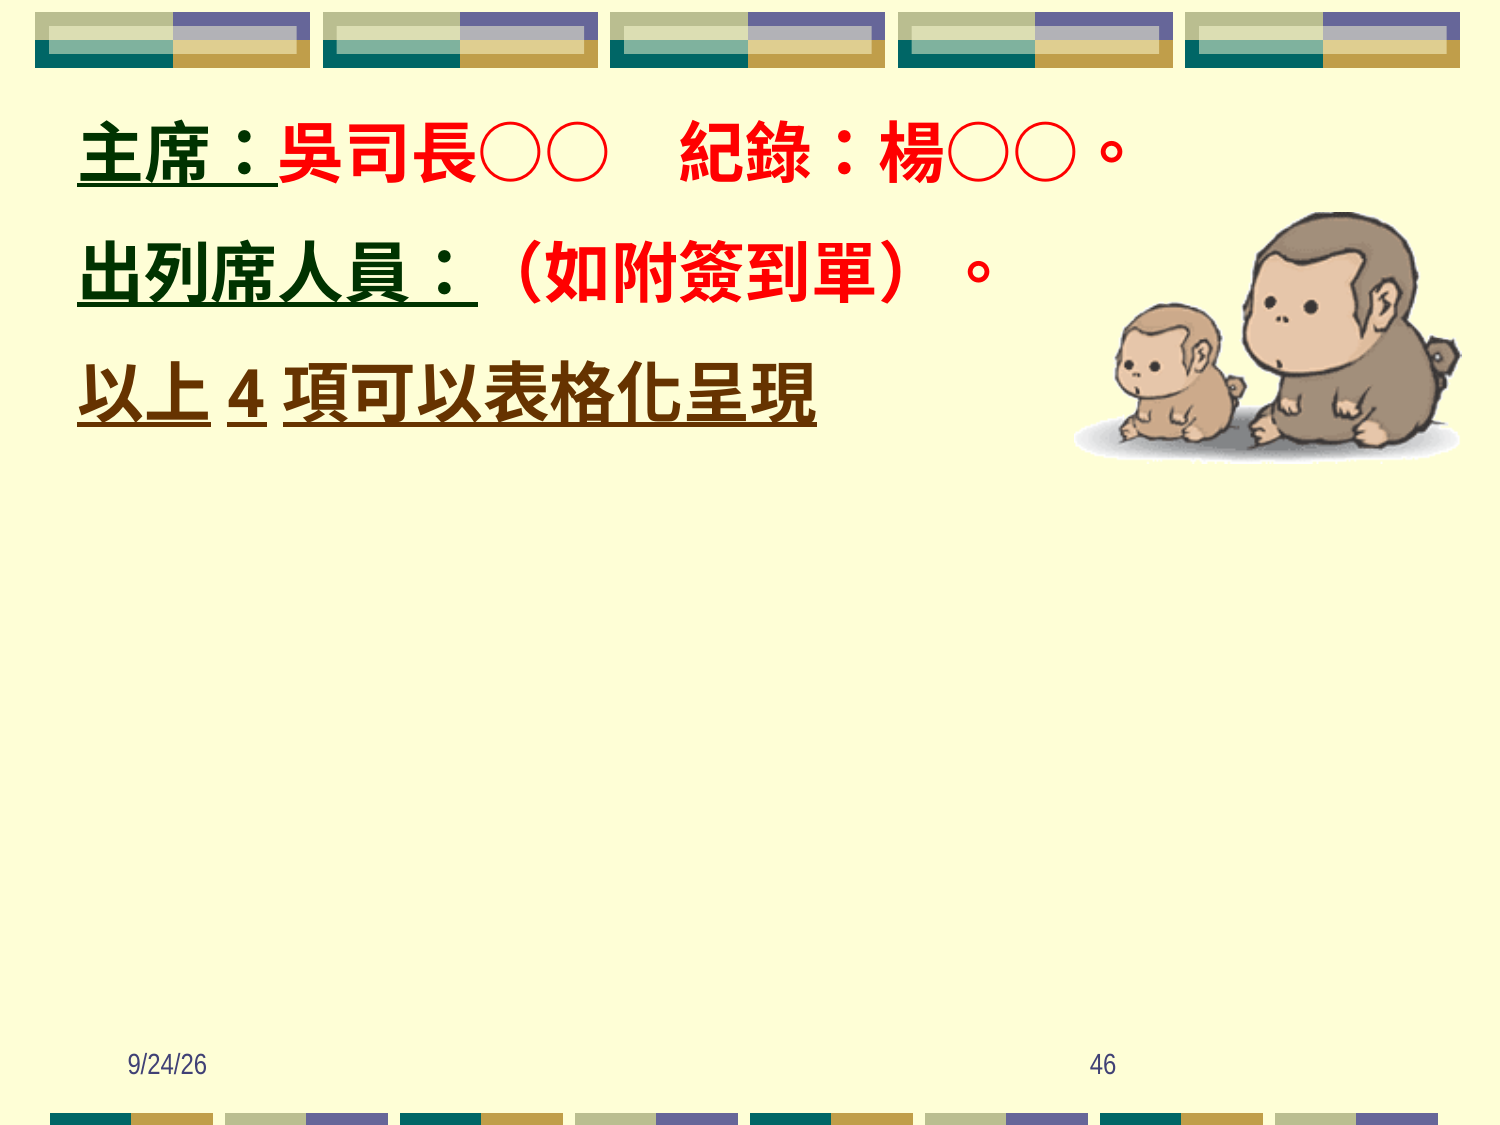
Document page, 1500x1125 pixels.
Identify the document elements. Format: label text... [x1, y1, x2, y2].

text_box 主席：吳司長○○ 紀錄：楊○○。 出列席人員：（如附簽到單）。 以上4項可以表格化呈現 [62, 112, 1375, 913]
text_box [112, 1012, 426, 1088]
list [50, 99, 1012, 526]
text_box [1012, 50, 1463, 150]
text_box [1074, 1012, 1388, 1088]
picture [1375, 212, 1462, 464]
